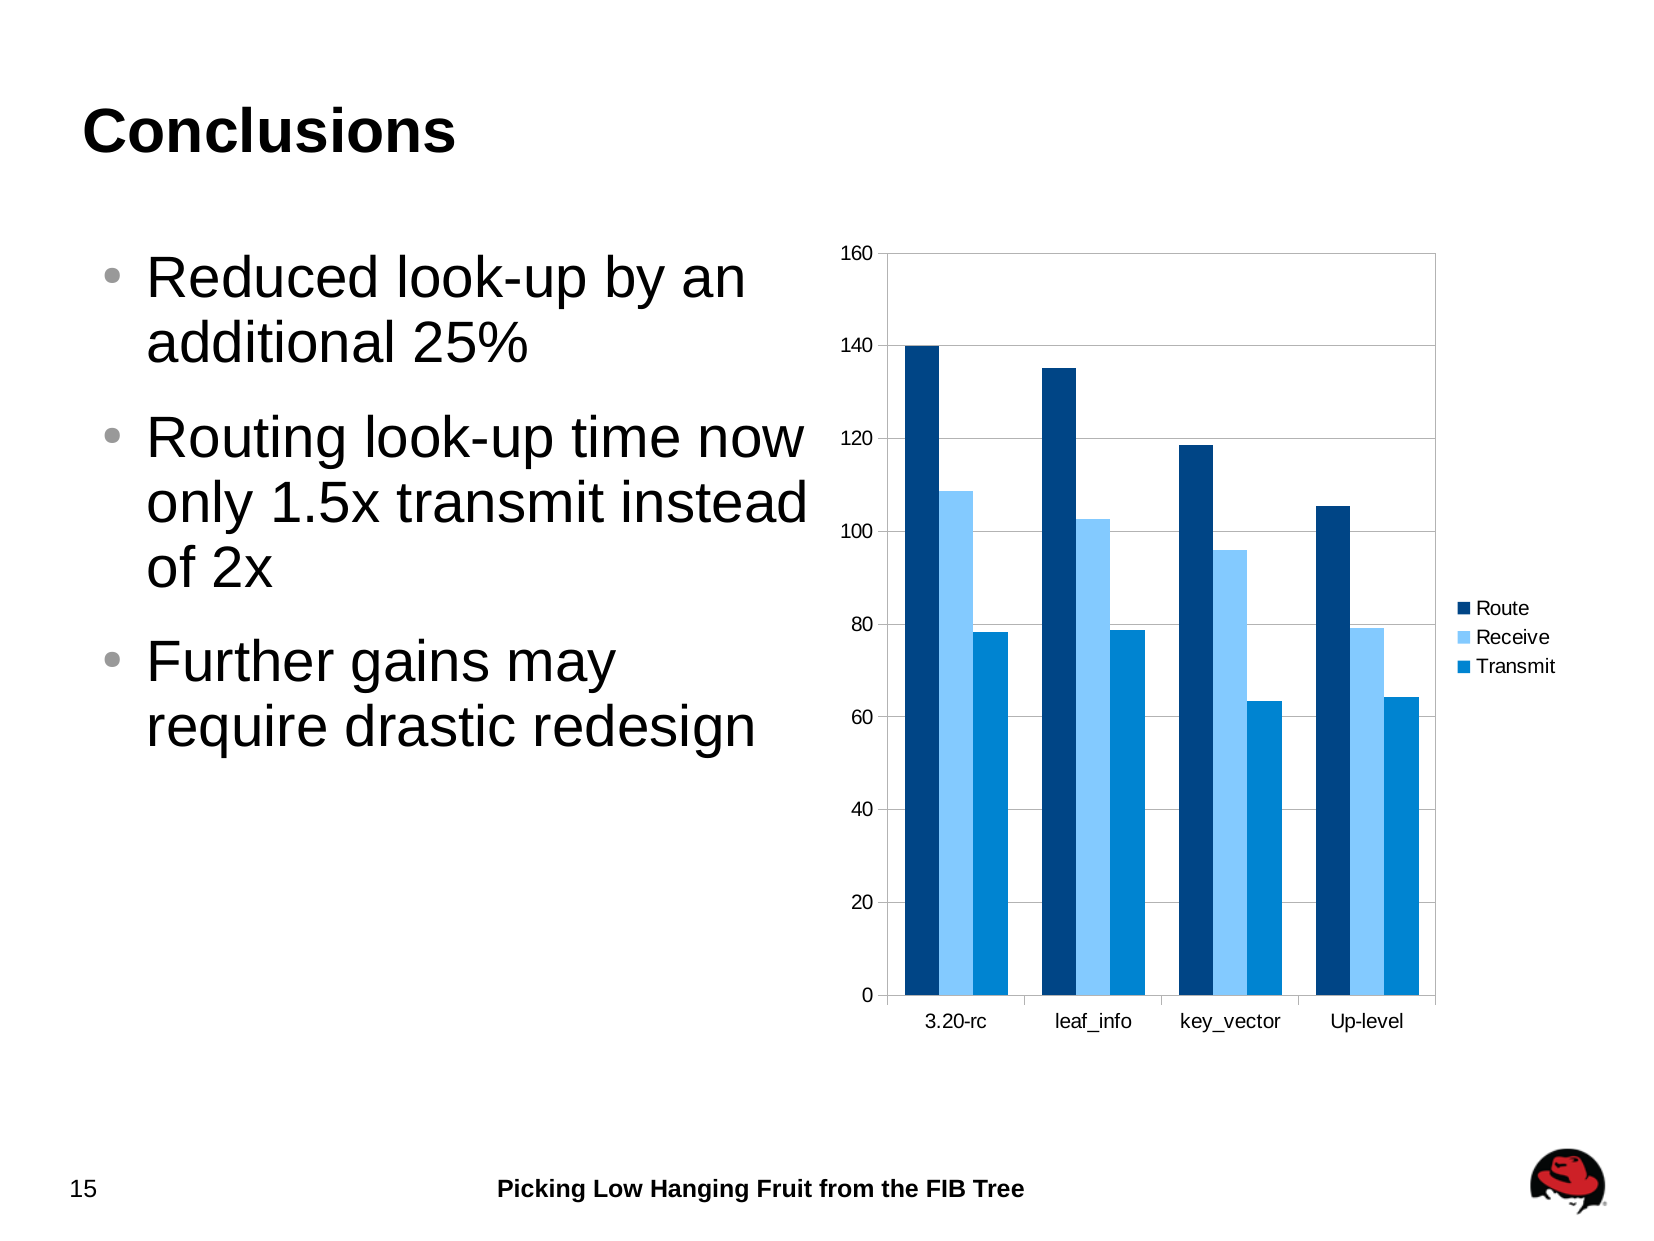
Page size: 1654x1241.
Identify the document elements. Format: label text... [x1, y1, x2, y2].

picture [1529, 1146, 1613, 1224]
title Conclusions [82, 37, 1571, 226]
list Reduced look-up by an additional 25% Routing look-up time now only 1.5x transmit instead of 2x Further gains may require drastic redesign [86, 244, 814, 1039]
chart [825, 225, 1576, 1051]
